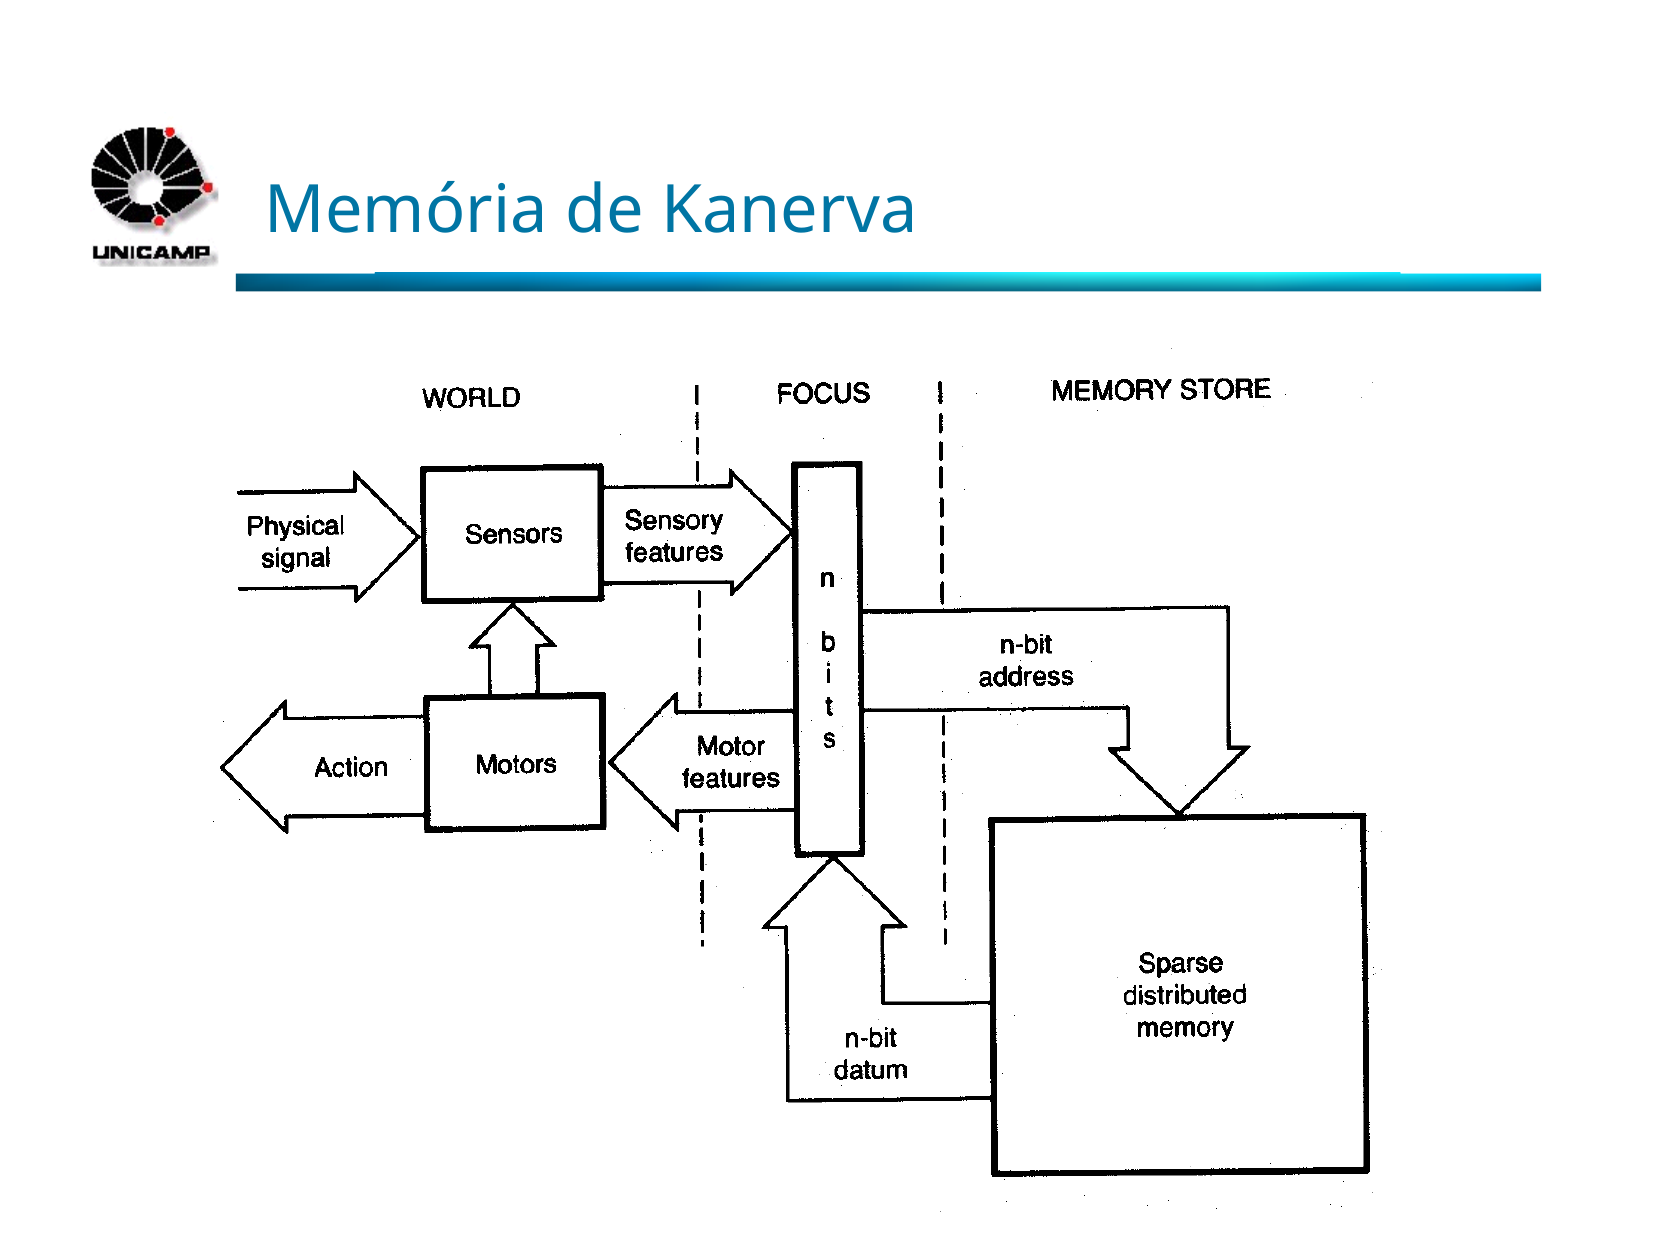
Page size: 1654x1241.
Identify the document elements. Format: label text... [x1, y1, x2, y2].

picture [125, 272, 1654, 295]
picture [206, 324, 1418, 1212]
title Memória de Kanerva [264, 57, 1534, 250]
